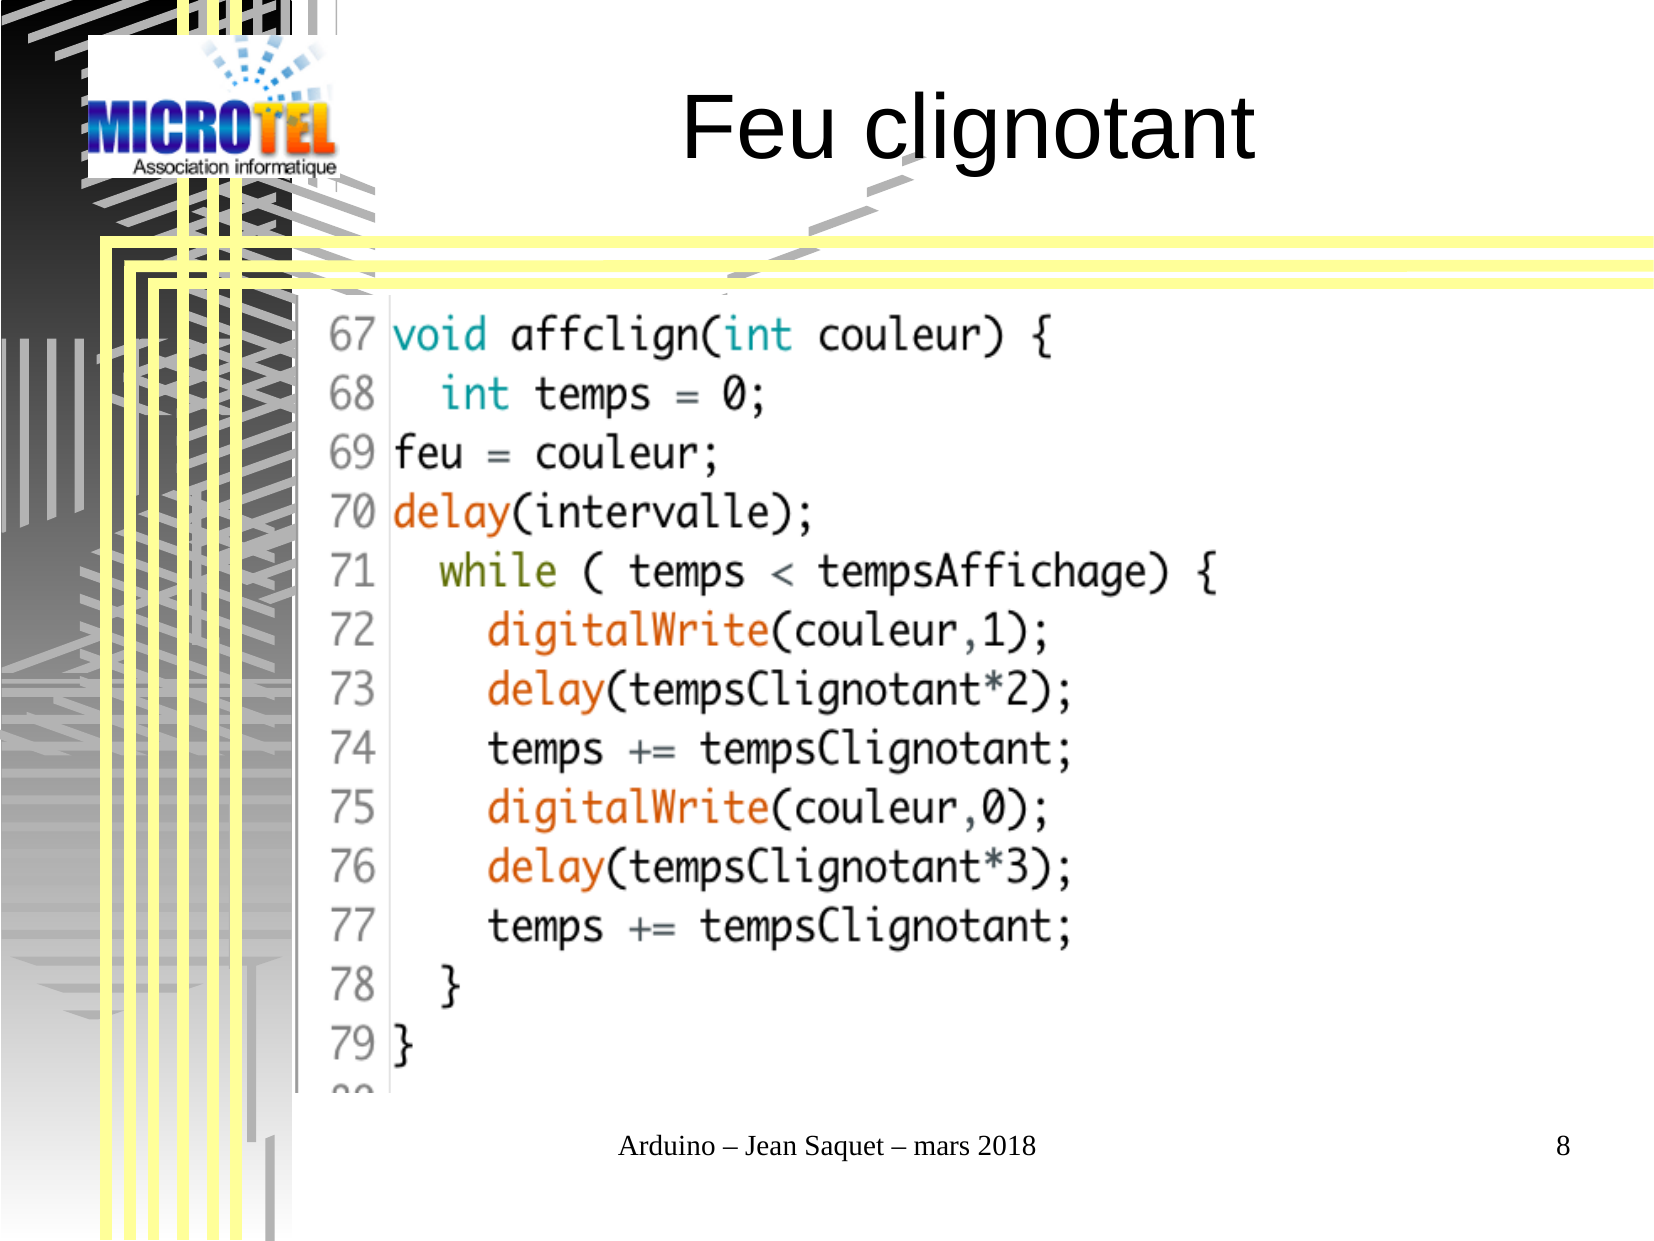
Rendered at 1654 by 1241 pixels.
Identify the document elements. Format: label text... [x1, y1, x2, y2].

picture [88, 35, 340, 178]
title Feu clignotant [383, 23, 1554, 231]
picture [295, 295, 1595, 1093]
